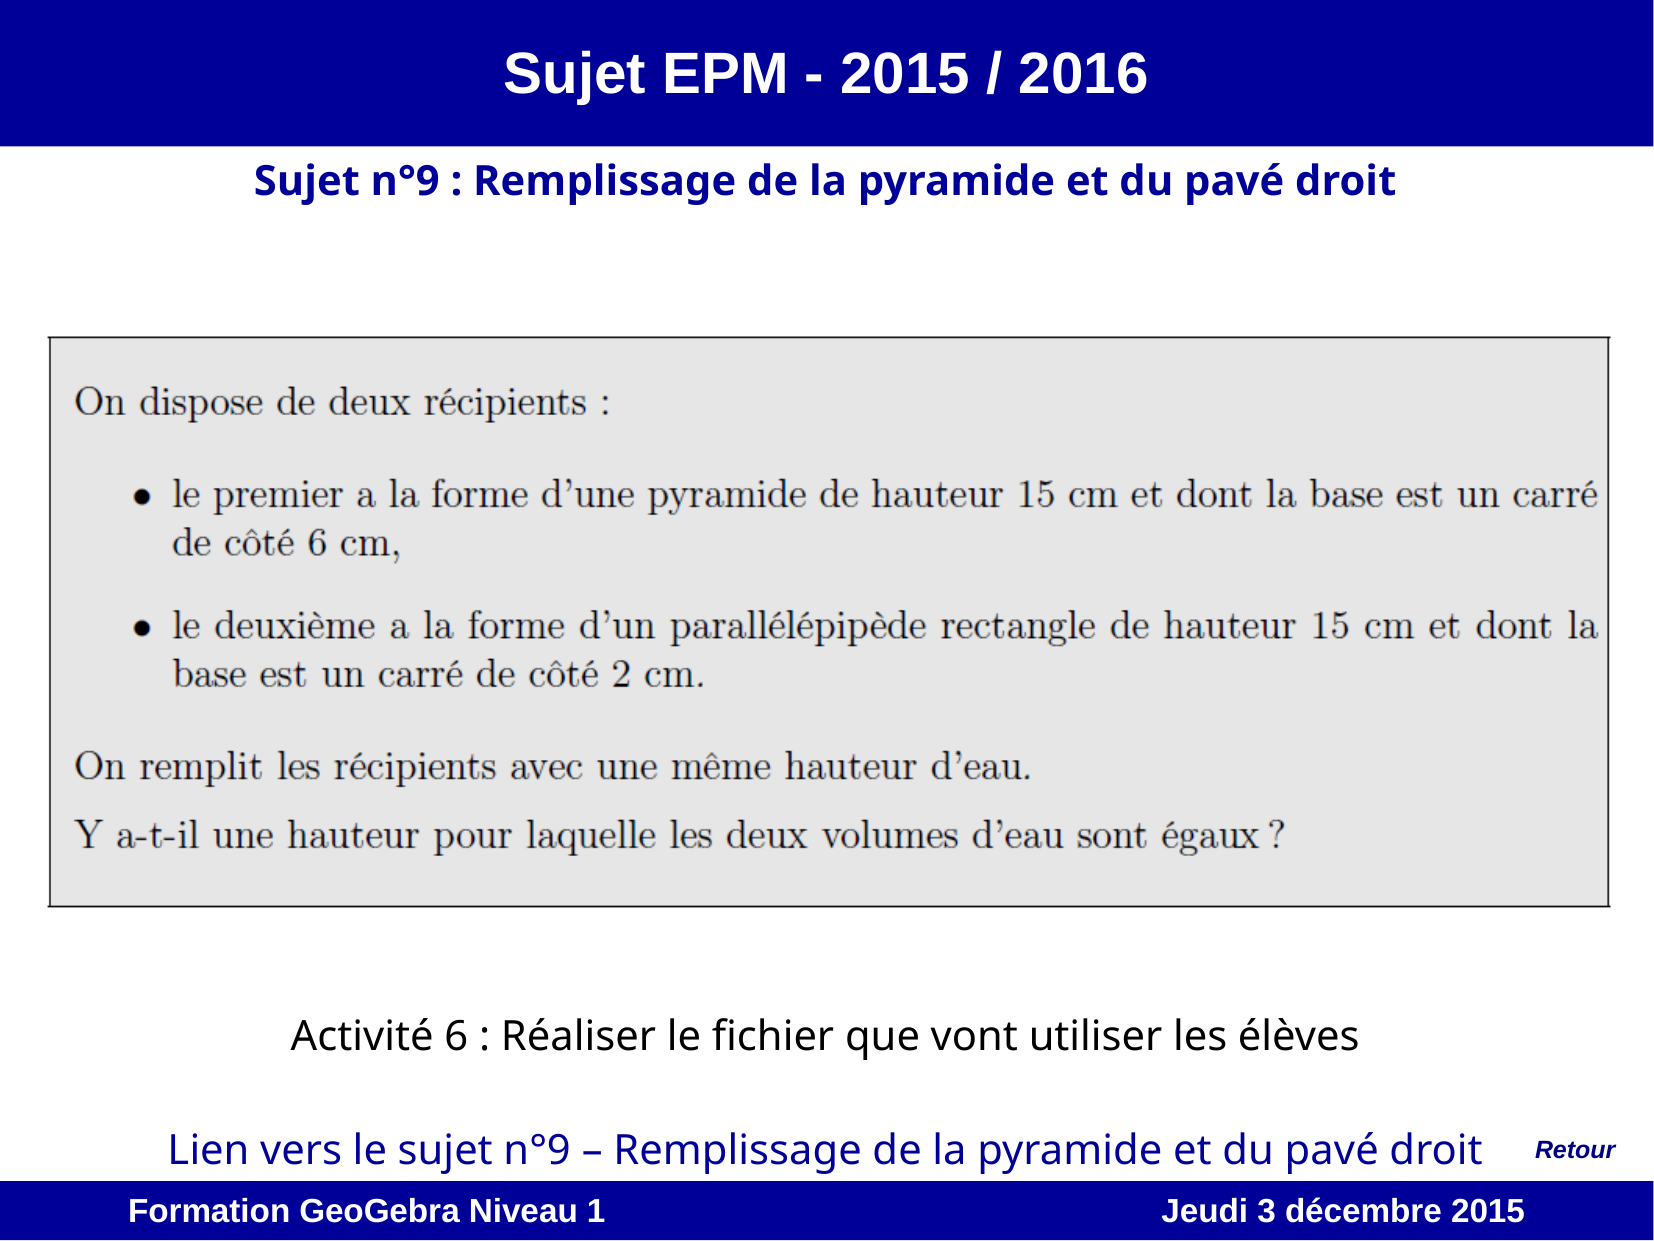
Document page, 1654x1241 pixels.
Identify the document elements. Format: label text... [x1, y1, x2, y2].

subtitle Sujet n°9 : Remplissage de la pyramide et du pavé droit Activité 6 : Réaliser le fichier que vont utiliser les élèves Lien vers le sujet n°9 – Remplissage de la pyramide et du pavé droit [28, 146, 1623, 1181]
text_box Formation GeoGebra Niveau 1 Jeudi 3 décembre 2015 [0, 1181, 1654, 1241]
picture [35, 327, 1627, 913]
text_box Retour [1520, 1128, 1637, 1172]
title Sujet EPM - 2015 / 2016 [0, 0, 1654, 147]
